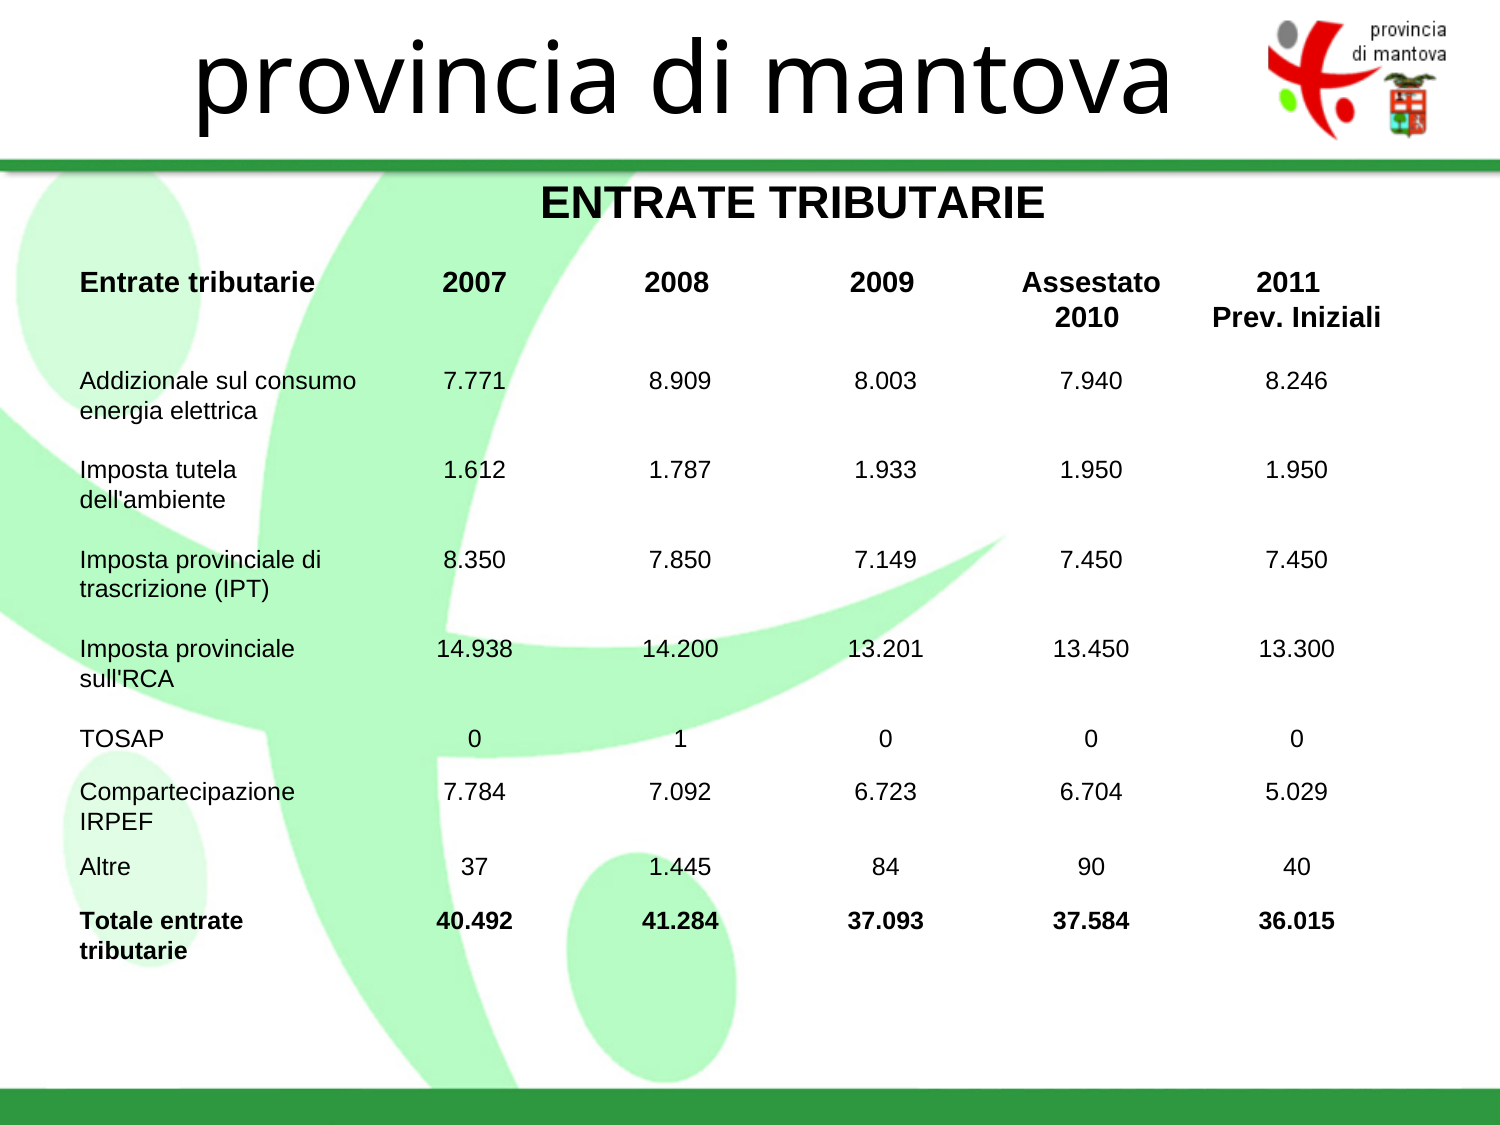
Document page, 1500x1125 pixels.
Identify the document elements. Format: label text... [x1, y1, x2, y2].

table_cell 1.445 [578, 843, 783, 897]
table_cell 1.612 [372, 446, 578, 535]
table_header 2009 [783, 255, 989, 357]
table_cell 14.200 [578, 625, 783, 714]
table_cell 36.015 [1194, 897, 1400, 972]
table_cell 1.950 [989, 446, 1194, 535]
table_header Assestato 2010 [989, 255, 1194, 357]
table_cell 7.450 [1194, 535, 1400, 625]
table_cell 6.723 [783, 768, 989, 843]
table_cell 7.149 [783, 535, 989, 625]
table_cell 13.201 [783, 625, 989, 714]
table_cell 8.003 [783, 357, 989, 446]
table_cell 90 [989, 843, 1194, 897]
table_cell 40 [1194, 843, 1400, 897]
text_box ENTRATE TRIBUTARIE [525, 165, 1187, 255]
table_cell Compartecipazione IRPEF [65, 768, 372, 843]
text_box provincia di mantova [176, 5, 1205, 142]
table_cell 1.950 [1194, 446, 1400, 535]
table_header 2011 Prev. Iniziali [1194, 255, 1400, 357]
table_cell Totale entrate tributarie [65, 897, 372, 972]
table_cell 84 [783, 843, 989, 897]
table_header 2007 [372, 255, 578, 357]
table_cell Imposta provinciale di trascrizione (IPT) [65, 535, 372, 625]
table_cell 14.938 [372, 625, 578, 714]
picture [1267, 15, 1452, 142]
table_cell Altre [65, 843, 372, 897]
table_cell 1.787 [578, 446, 783, 535]
table_cell 8.246 [1194, 357, 1400, 446]
table_cell 7.850 [578, 535, 783, 625]
table_cell 7.784 [372, 768, 578, 843]
table_cell Imposta provinciale sull'RCA [65, 625, 372, 714]
table_cell 13.300 [1194, 625, 1400, 714]
table_cell Addizionale sul consumo energia elettrica [65, 357, 372, 446]
table_cell Imposta tutela dell'ambiente [65, 446, 372, 535]
table_cell 0 [1194, 714, 1400, 768]
table_cell 13.450 [989, 625, 1194, 714]
table_cell 40.492 [372, 897, 578, 972]
table_cell TOSAP [65, 714, 372, 768]
table_cell 0 [989, 714, 1194, 768]
table_header 2008 [578, 255, 783, 357]
table_cell 7.092 [578, 768, 783, 843]
table_cell 8.909 [578, 357, 783, 446]
table_cell 0 [372, 714, 578, 768]
table_cell 0 [783, 714, 989, 768]
table_cell 37 [372, 843, 578, 897]
table_header Entrate tributarie [65, 255, 372, 357]
table_cell 37.584 [989, 897, 1194, 972]
table_cell 7.940 [989, 357, 1194, 446]
picture [0, 157, 1500, 1125]
table_cell 7.450 [989, 535, 1194, 625]
table_cell 8.350 [372, 535, 578, 625]
table_cell 41.284 [578, 897, 783, 972]
table_cell 1.933 [783, 446, 989, 535]
table_cell 6.704 [989, 768, 1194, 843]
table_cell 1 [578, 714, 783, 768]
table_cell 7.771 [372, 357, 578, 446]
table_cell 5.029 [1194, 768, 1400, 843]
table_cell 37.093 [783, 897, 989, 972]
